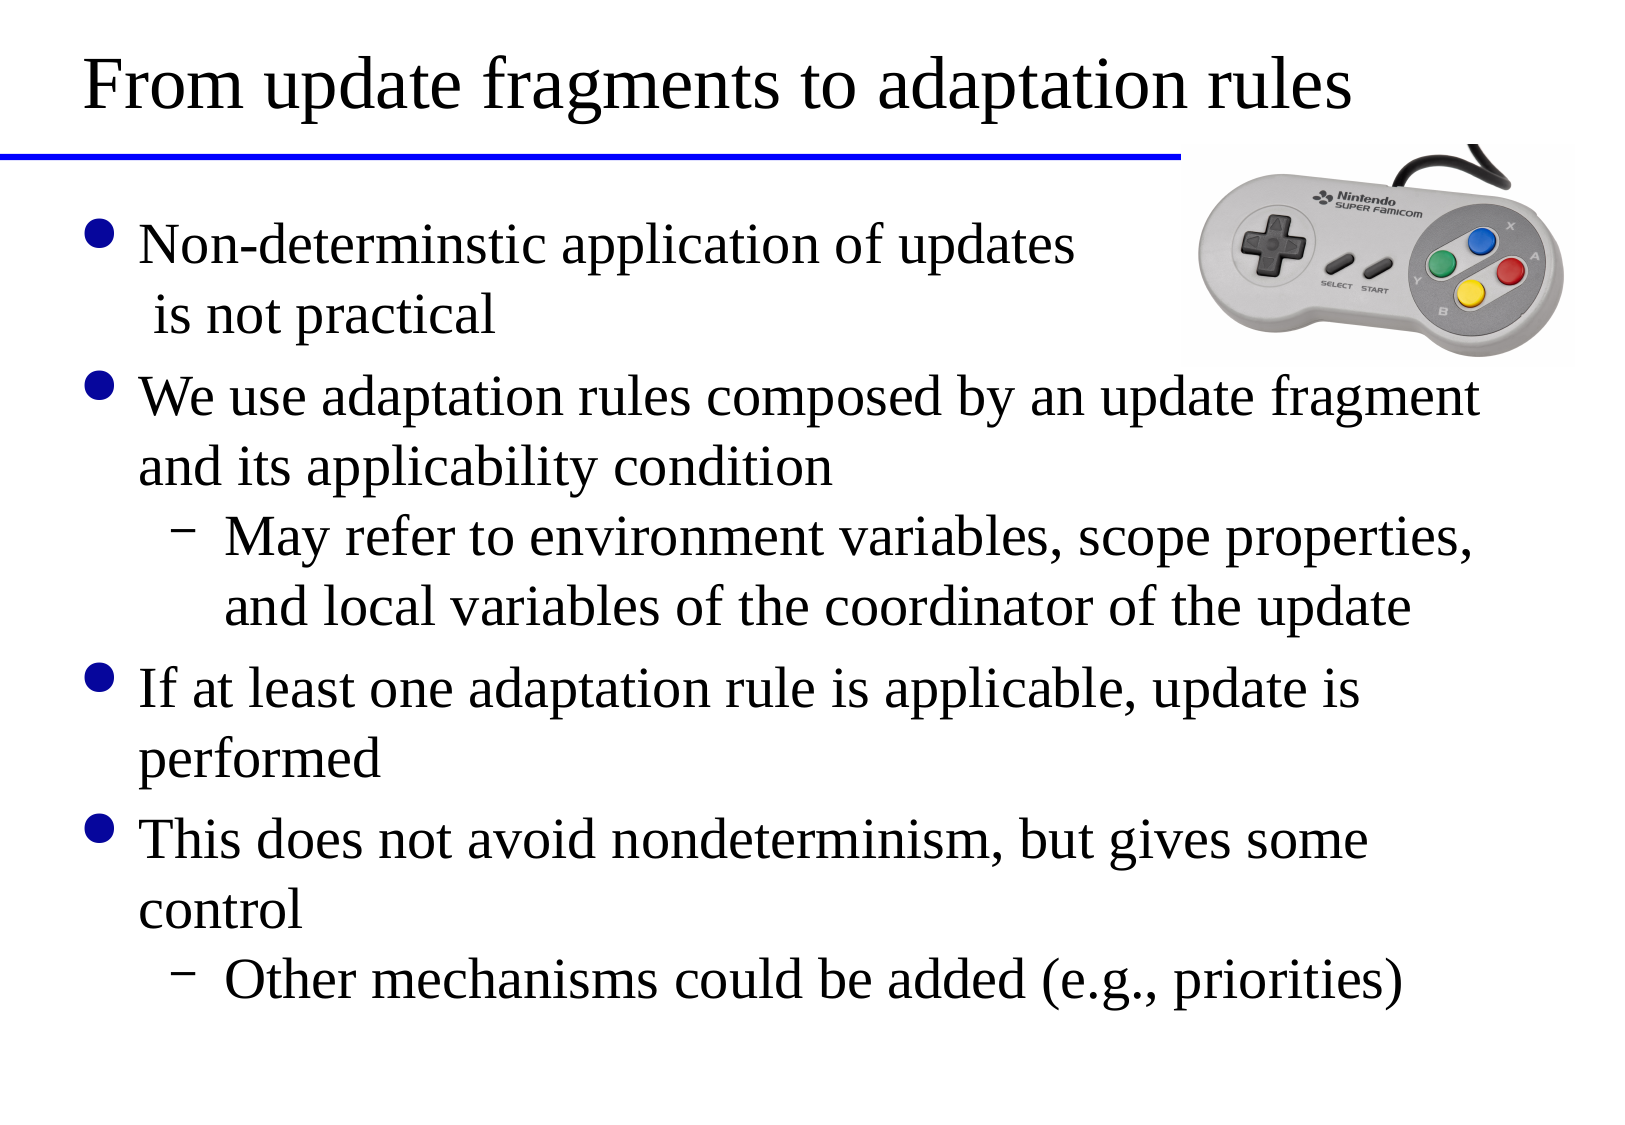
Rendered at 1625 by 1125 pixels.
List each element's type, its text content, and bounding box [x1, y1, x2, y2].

list Non-determinstic application of updates is not practical We use adaptation rules composed by an update fragment and its applicability condition May refer to environment variables, scope properties, and local variables of the coordinator of the update If at least one adaptation rule is applicable, update is performed This does not avoid nondeterminism, but gives some control Other mechanisms could be added (e.g., priorities) [67, 198, 1546, 1061]
title From update fragments to adaptation rules [67, 27, 1544, 131]
picture [1181, 144, 1575, 367]
